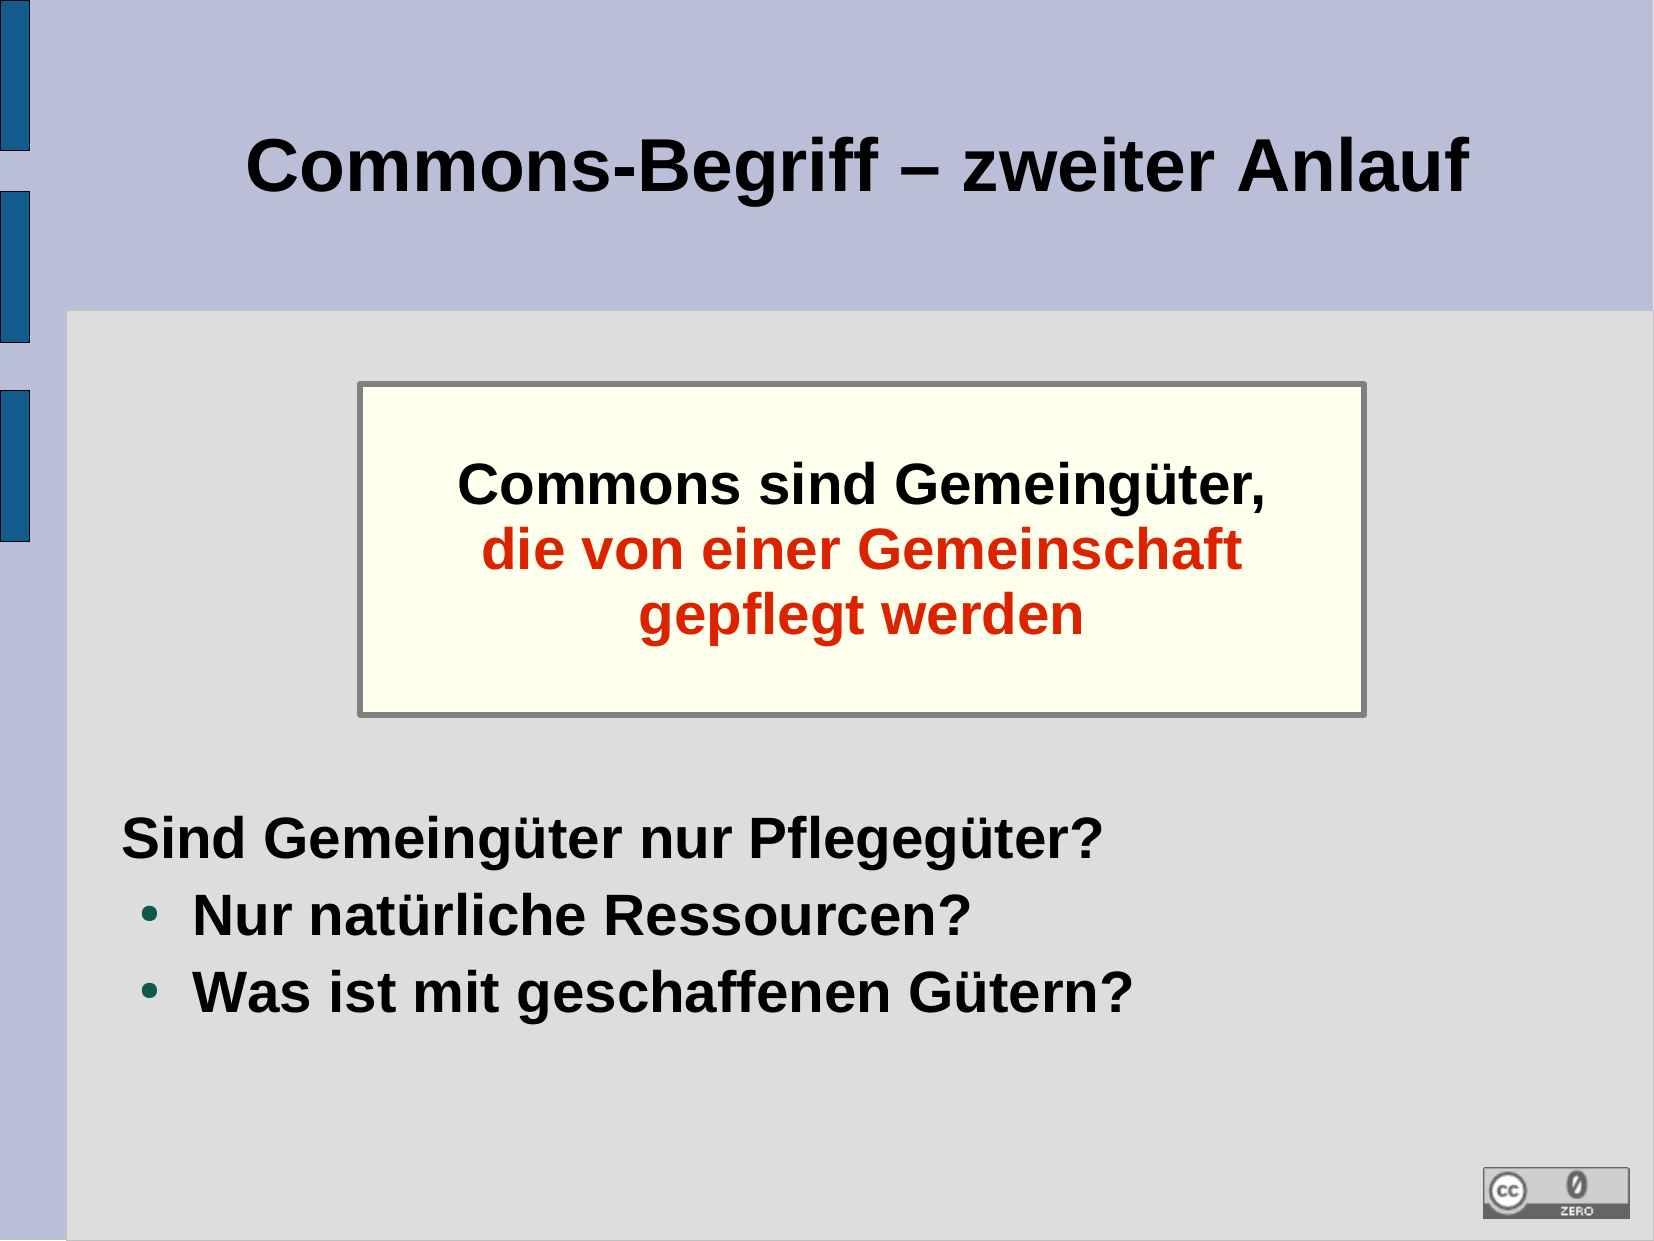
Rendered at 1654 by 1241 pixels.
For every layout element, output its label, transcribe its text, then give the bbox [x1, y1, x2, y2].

picture [1483, 1167, 1630, 1219]
list Sind Gemeingüter nur Pflegegüter? Nur natürliche Ressourcen? Was ist mit geschaffenen Gütern? [121, 344, 1595, 1152]
title Commons-Begriff – zweiter Anlauf [121, 61, 1595, 269]
